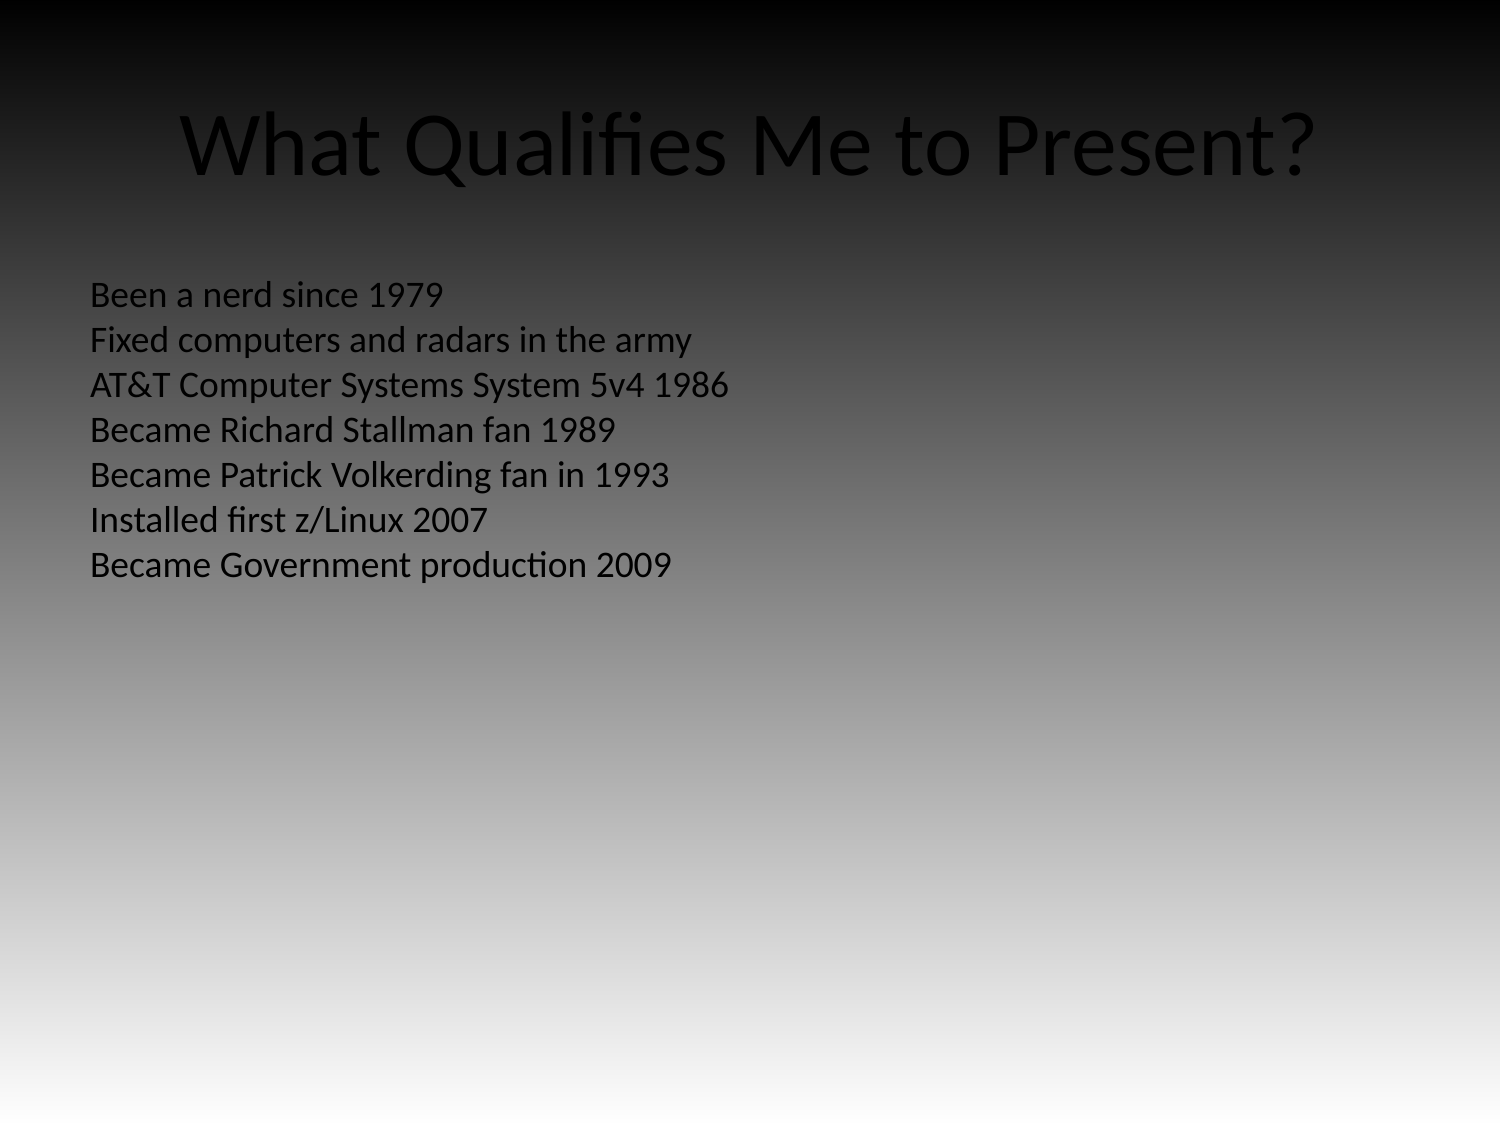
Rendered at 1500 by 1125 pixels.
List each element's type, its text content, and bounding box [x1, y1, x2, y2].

title What Qualifies Me to Present? [75, 45, 1425, 233]
list Been a nerd since 1979 Fixed computers and radars in the army AT&T Computer Systems System 5v4 1986 Became Richard Stallman fan 1989 Became Patrick Volkerding fan in 1993 Installed first z/Linux 2007 Became Government production 2009 [75, 262, 1425, 1005]
